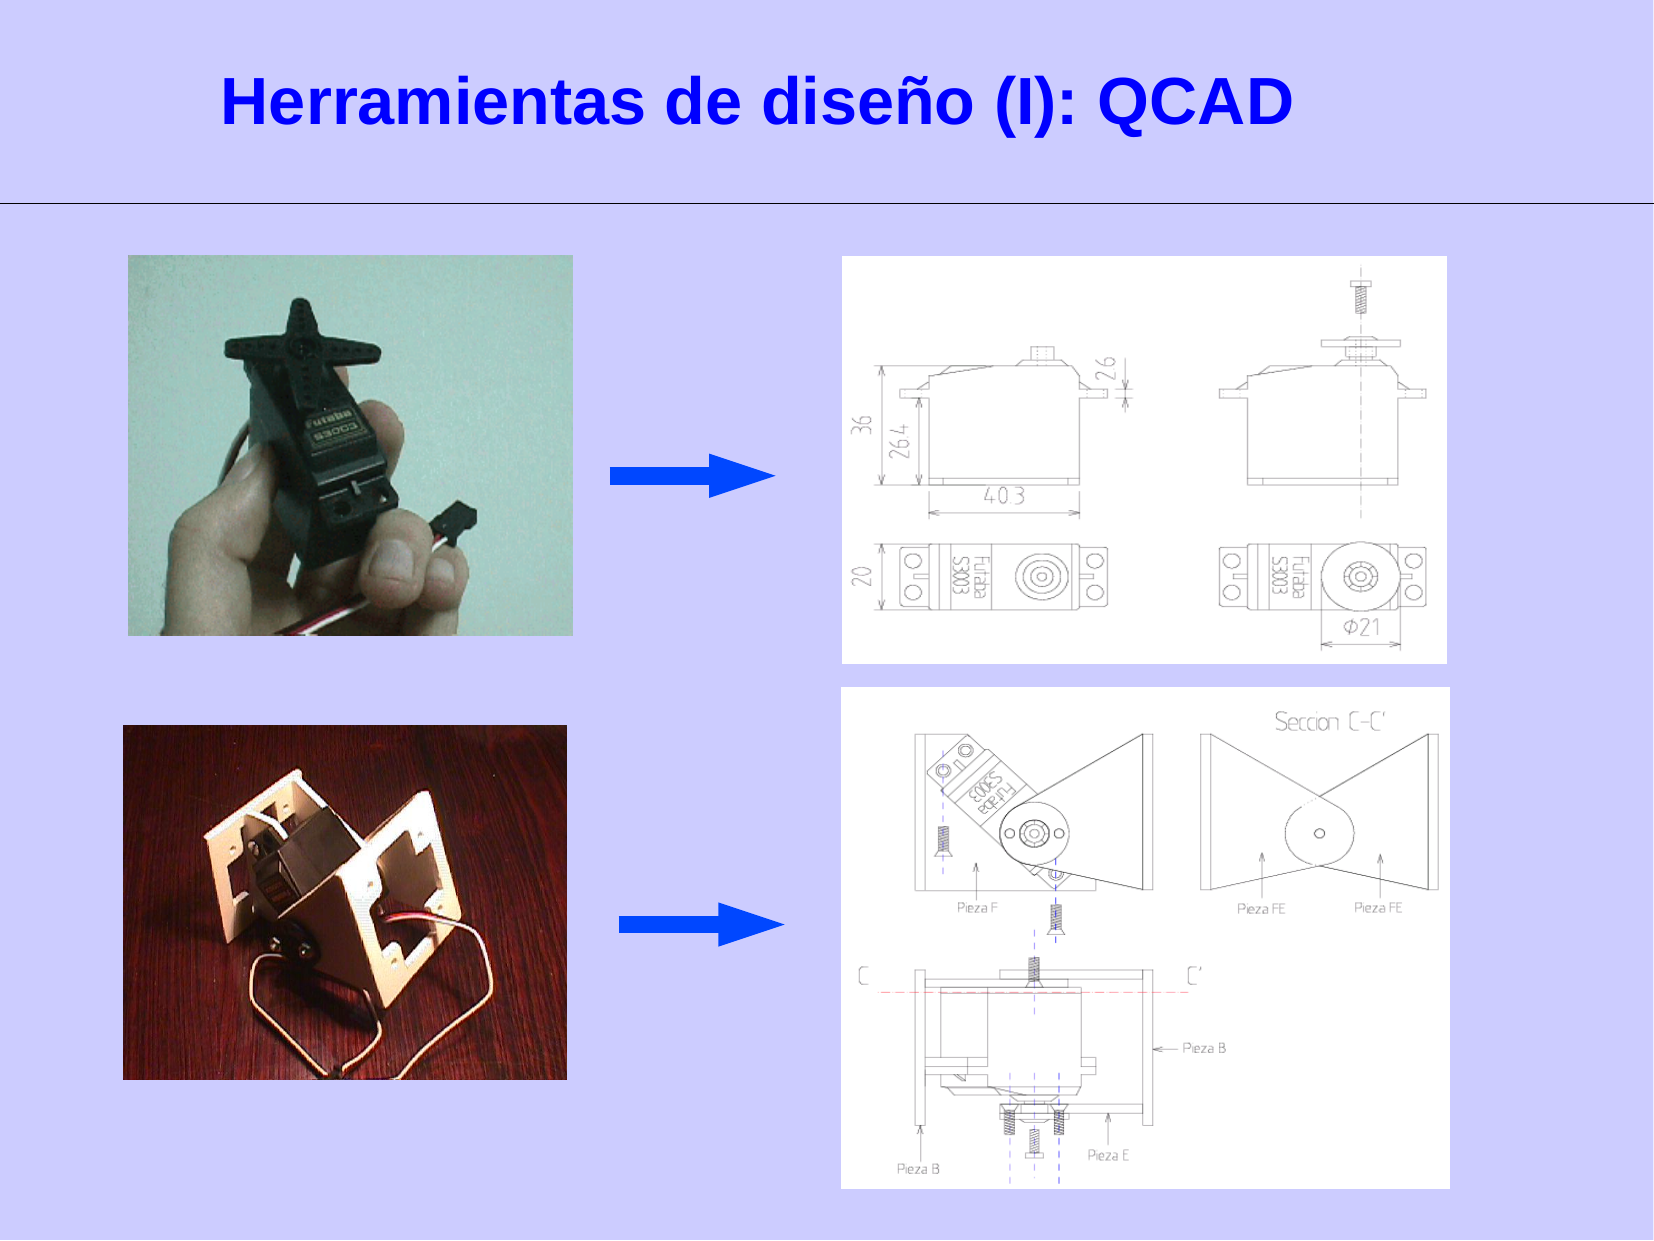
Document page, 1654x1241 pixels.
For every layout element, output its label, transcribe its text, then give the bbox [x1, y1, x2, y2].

picture [841, 687, 1450, 1189]
picture [123, 725, 567, 1080]
title Herramientas de diseño (I): QCAD [120, 0, 1396, 191]
picture [842, 256, 1447, 664]
picture [128, 255, 573, 636]
